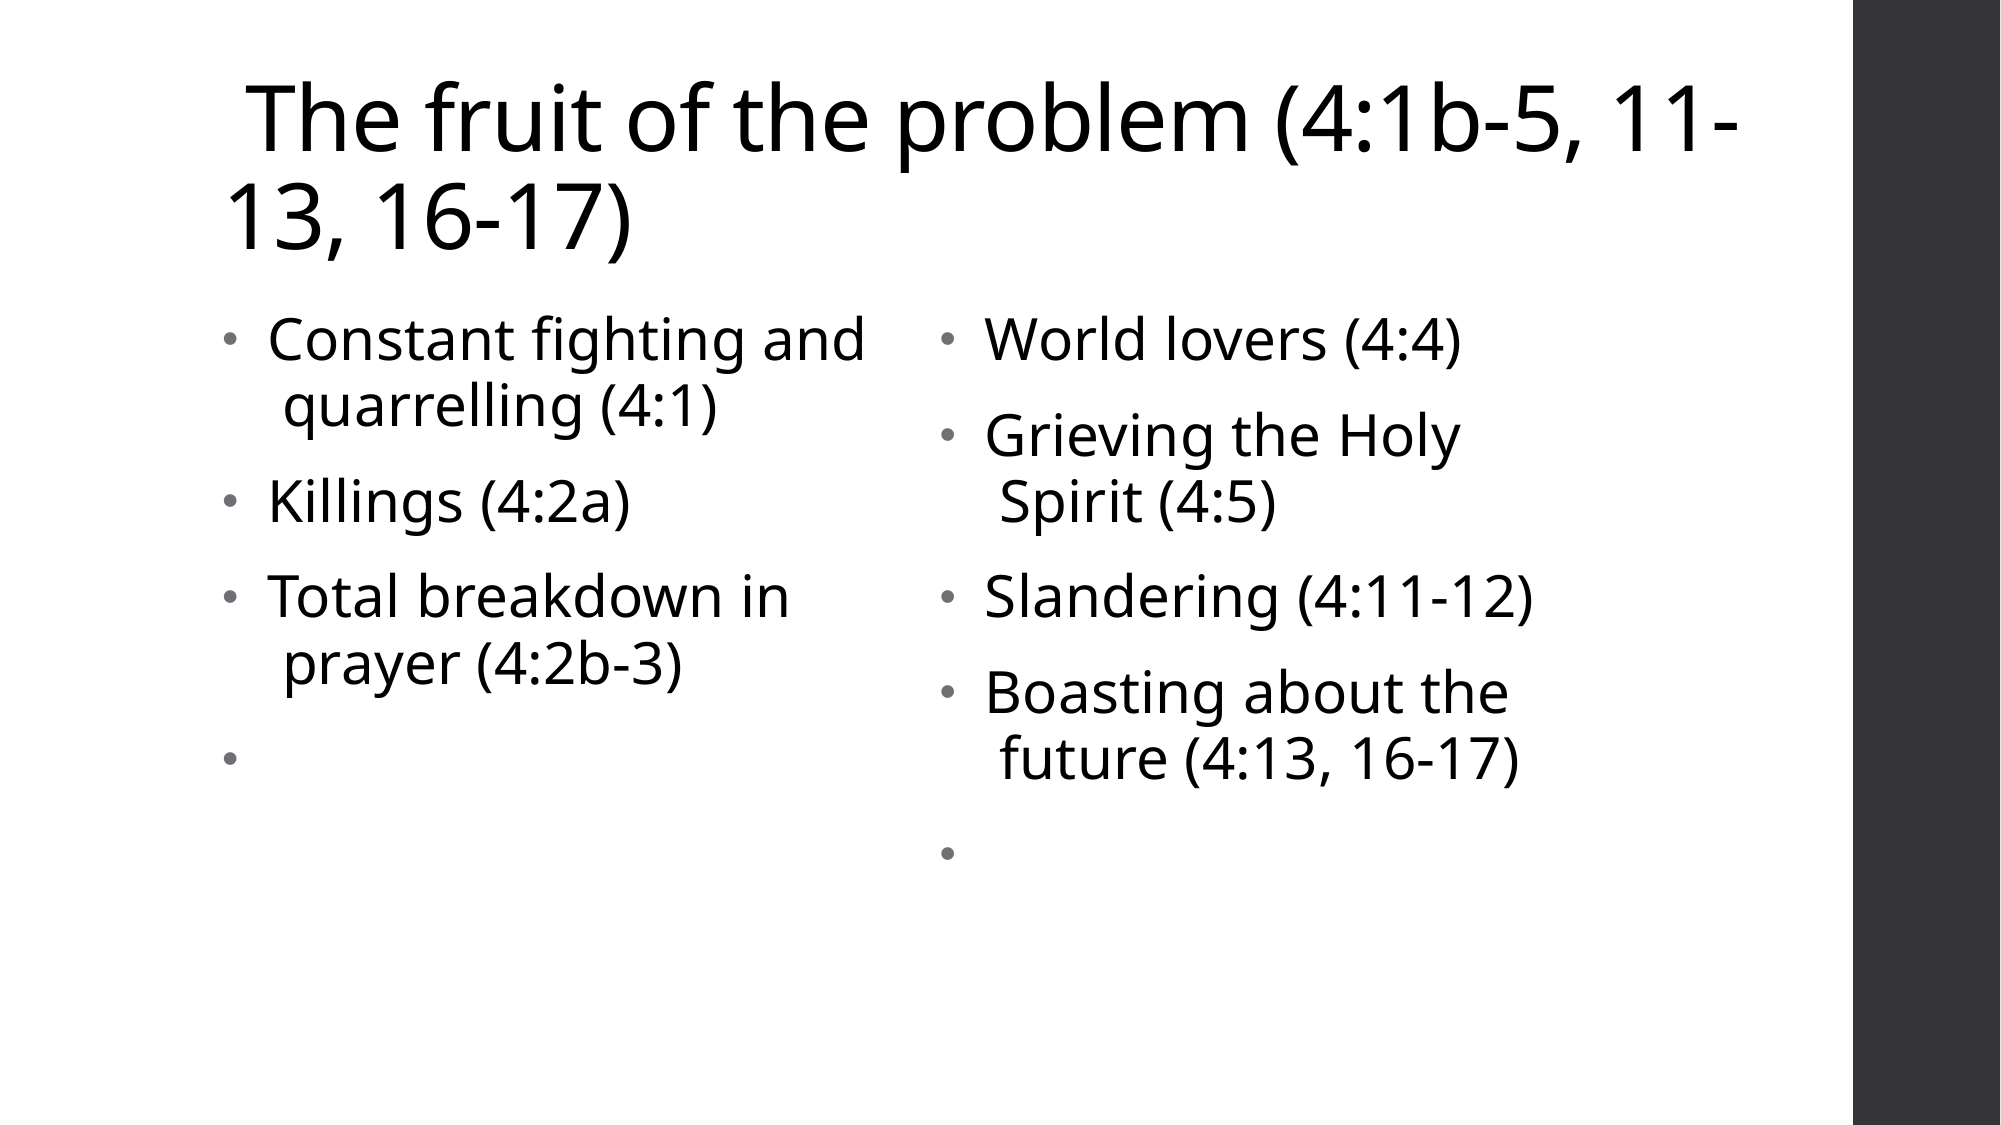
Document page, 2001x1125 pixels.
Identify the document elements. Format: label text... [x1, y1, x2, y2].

list Constant fighting and quarrelling (4:1) Killings (4:2a) Total breakdown in prayer (4:2b-3) [207, 299, 900, 1014]
list World lovers (4:4) Grieving the Holy Spirit (4:5) Slandering (4:11-12) Boasting about the future (4:13, 16-17) [924, 299, 1617, 1014]
title The fruit of the problem (4:1b-5, 11-13, 16-17) [206, 60, 1797, 278]
